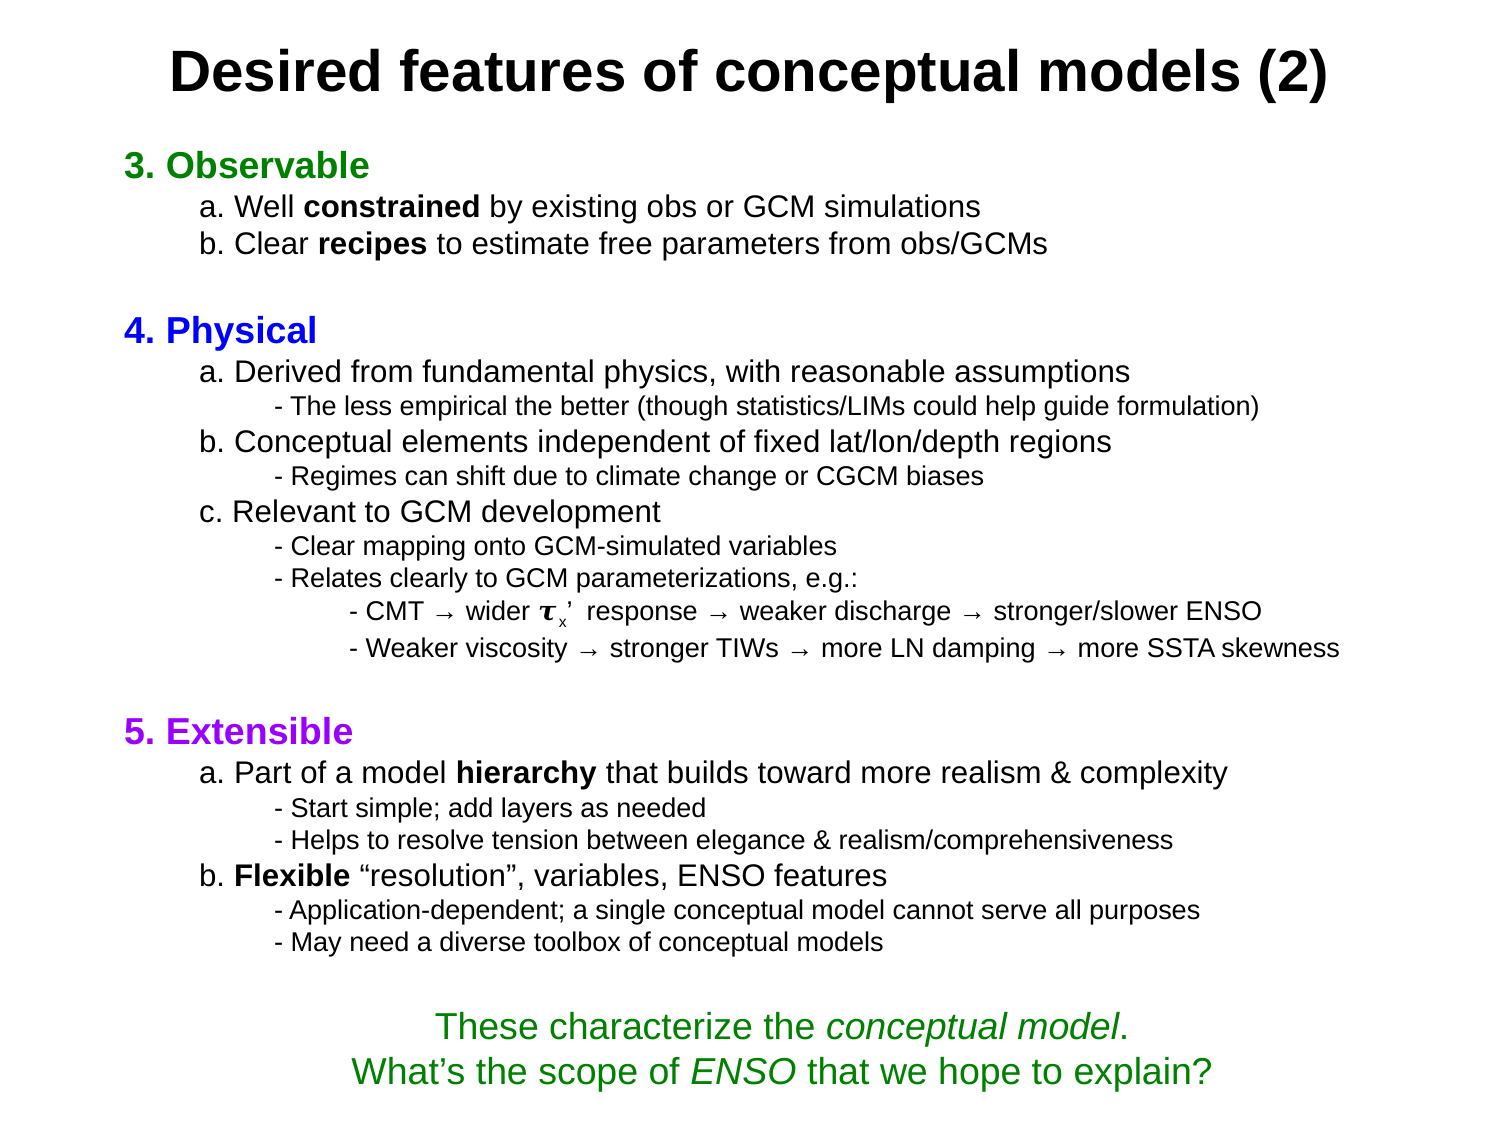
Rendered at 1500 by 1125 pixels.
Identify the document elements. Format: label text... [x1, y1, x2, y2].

text_box Desired features of conceptual models (2) [25, 25, 1475, 111]
text_box 3. Observable a. Well constrained by existing obs or GCM simulations b. Clear recipes to estimate free parameters from obs/GCMs 4. Physical a. Derived from fundamental physics, with reasonable assumptions - The less empirical the better (though statistics/LIMs could help guide formulation) b. Conceptual elements independent of fixed lat/lon/depth regions - Regimes can shift due to climate change or CGCM biases c. Relevant to GCM development - Clear mapping onto GCM-simulated variables - Relates clearly to GCM parameterizations, e.g.: - CMT → wider 𝝉x’ response → weaker discharge → stronger/slower ENSO - Weaker viscosity → stronger TIWs → more LN damping → more SSTA skewness 5. Extensible a. Part of a model hierarchy that builds toward more realism & complexity - Start simple; add layers as needed - Helps to resolve tension between elegance & realism/comprehensiveness b. Flexible “resolution”, variables, ENSO features - Application-dependent; a single conceptual model cannot serve all purposes - May need a diverse toolbox of conceptual models These characterize the conceptual model. What’s the scope of ENSO that we hope to explain? [109, 133, 1455, 1115]
